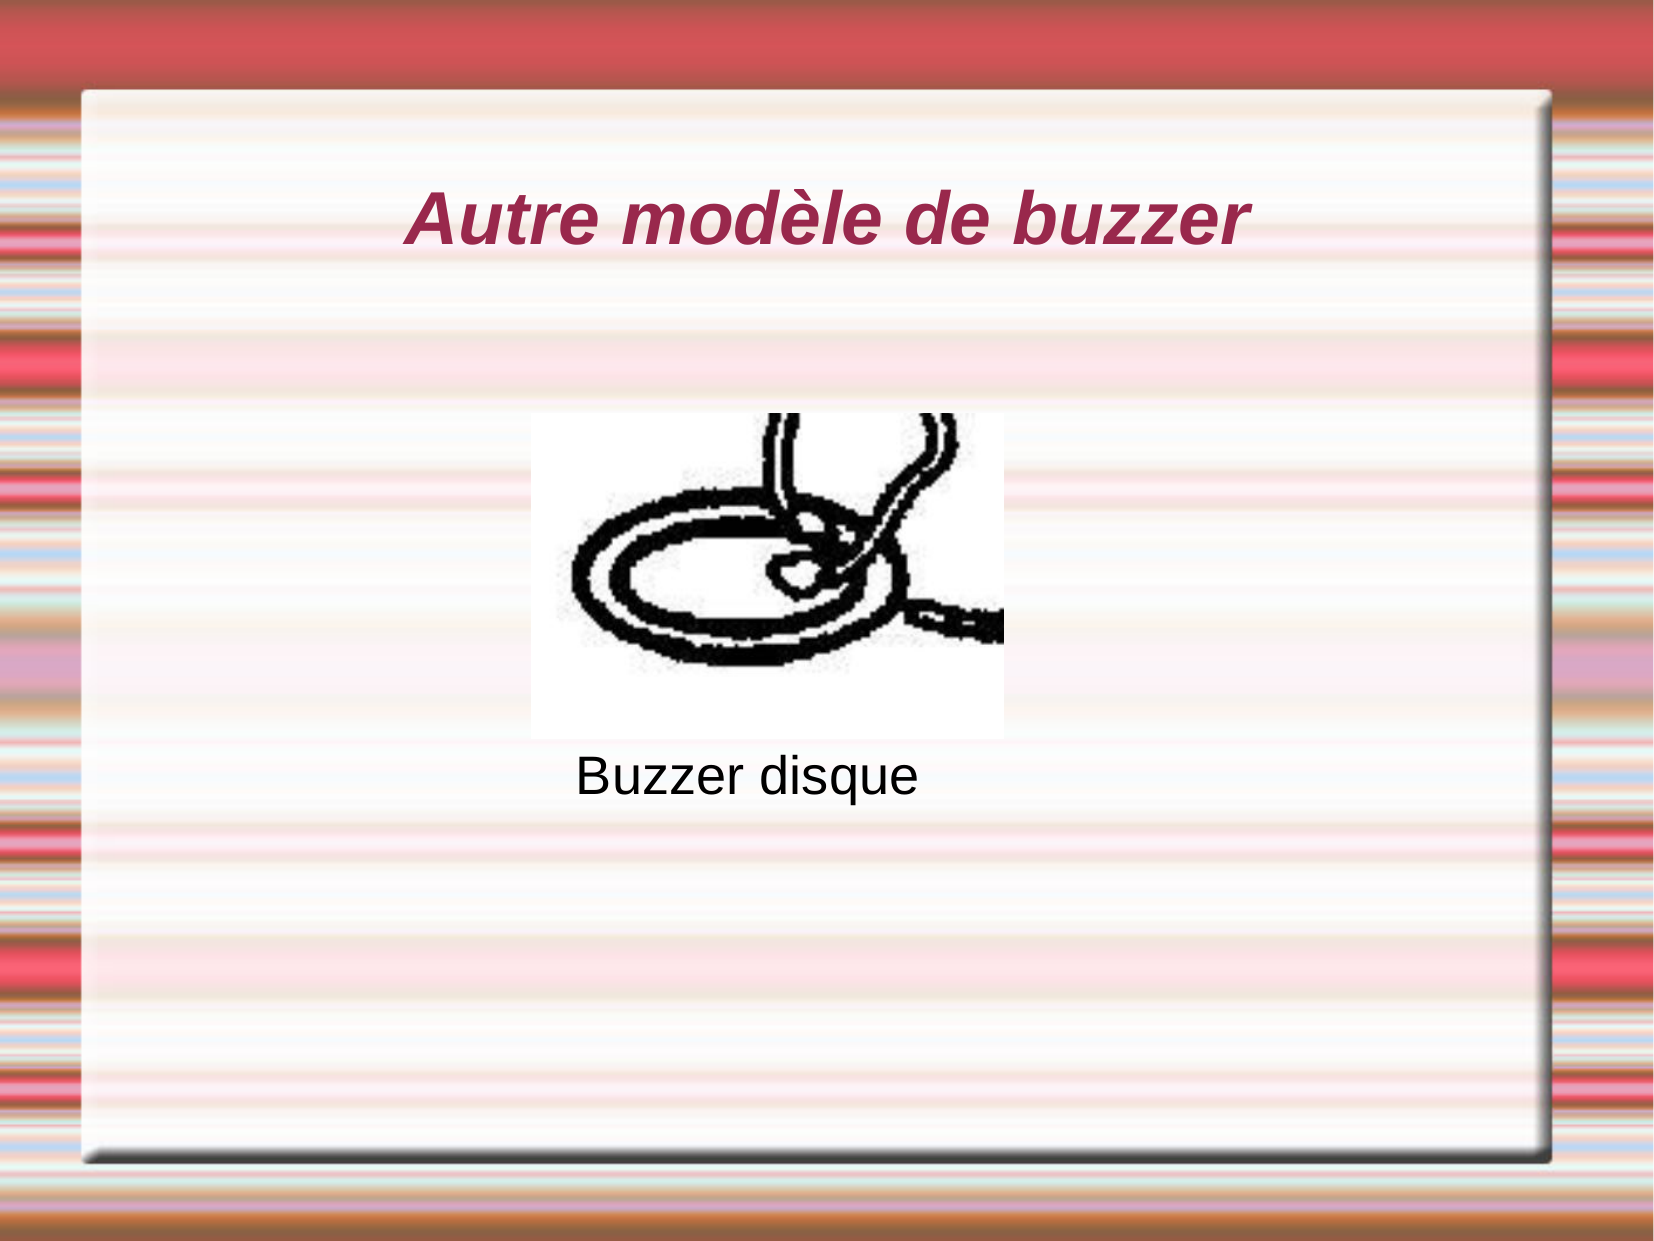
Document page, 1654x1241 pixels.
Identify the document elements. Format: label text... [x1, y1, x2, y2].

text_box Buzzer disque [561, 738, 975, 814]
text_box [265, 561, 680, 633]
title Autre modèle de buzzer [121, 114, 1534, 322]
picture [0, 0, 1654, 1241]
